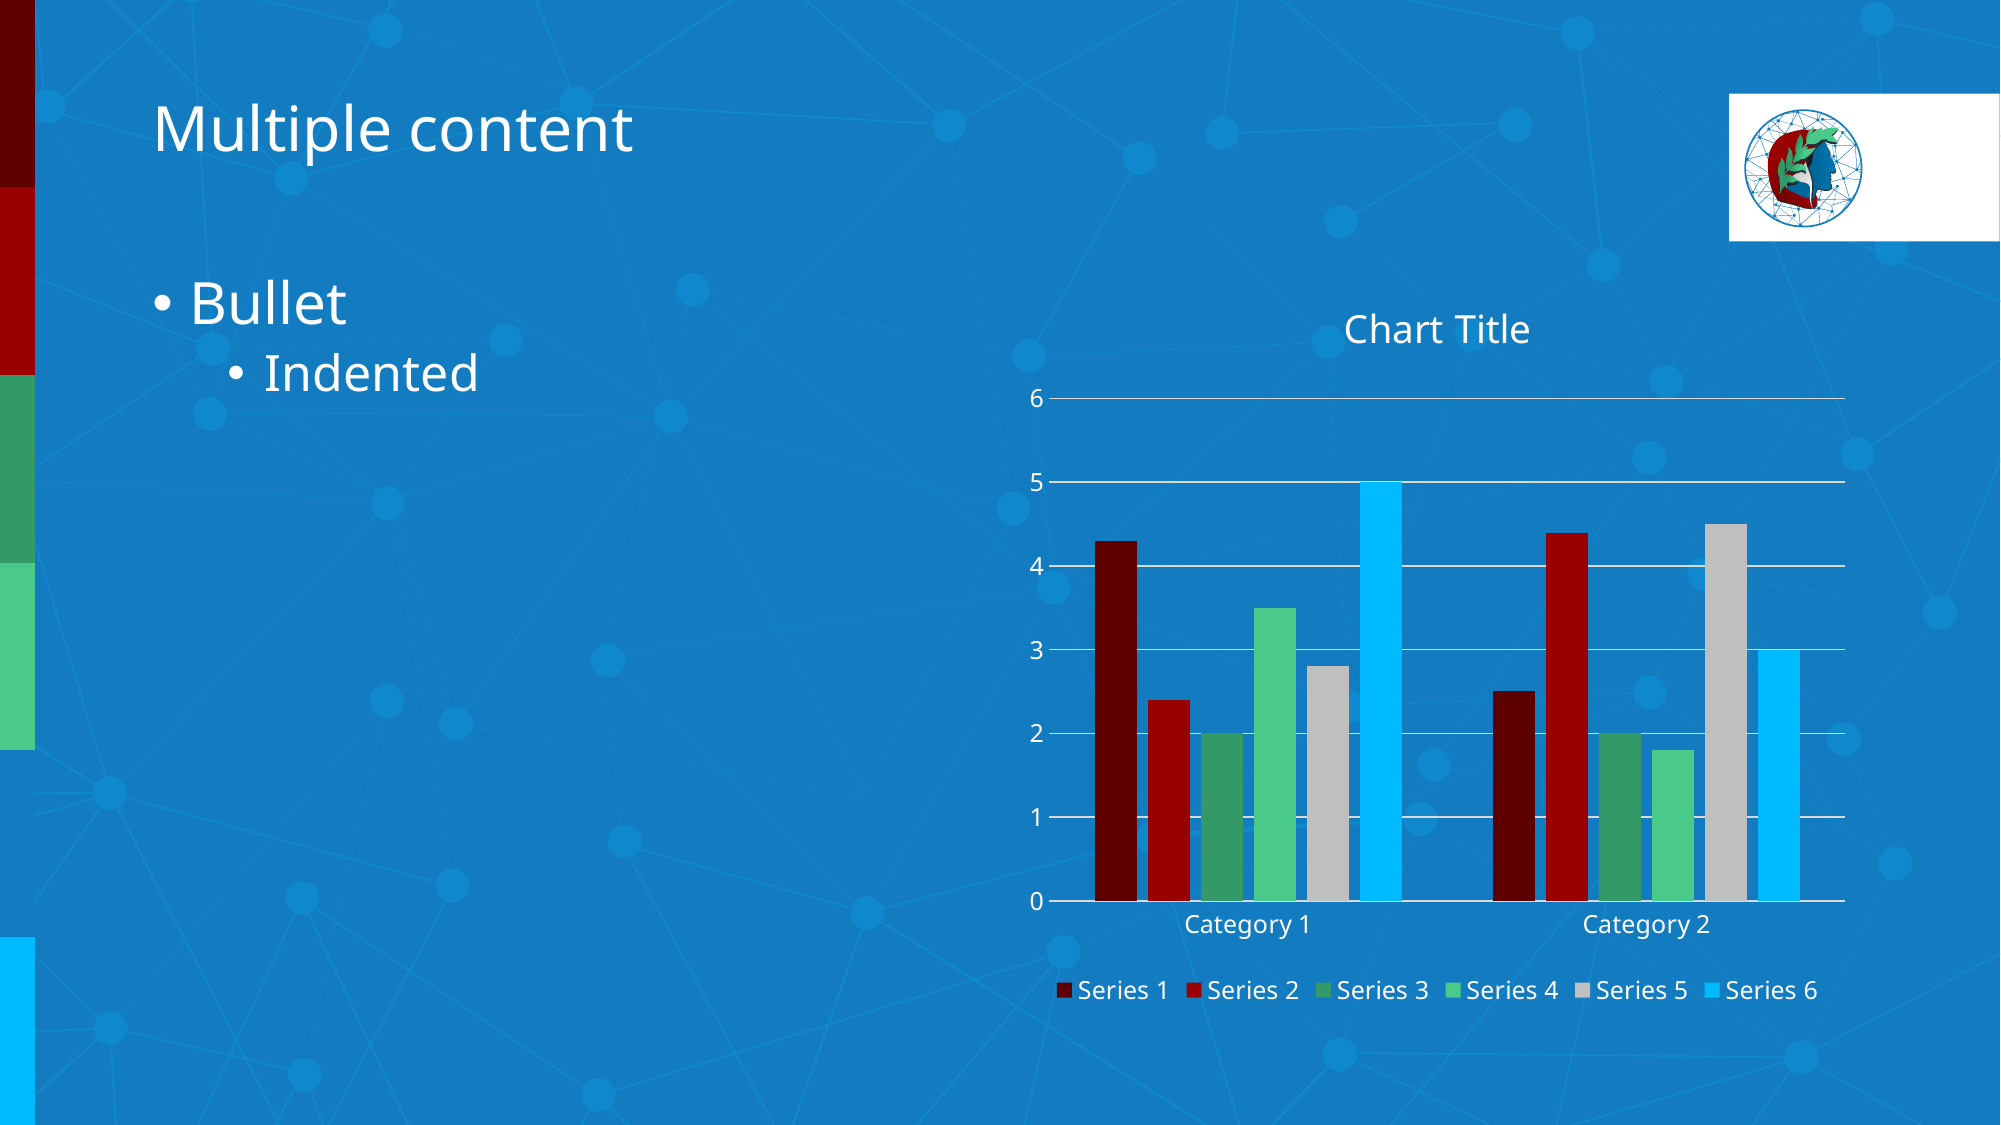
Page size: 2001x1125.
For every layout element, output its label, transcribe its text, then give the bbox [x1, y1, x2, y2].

list Bullet Indented [137, 267, 988, 1014]
title Multiple content [137, 22, 1708, 240]
chart [1012, 267, 1863, 1014]
